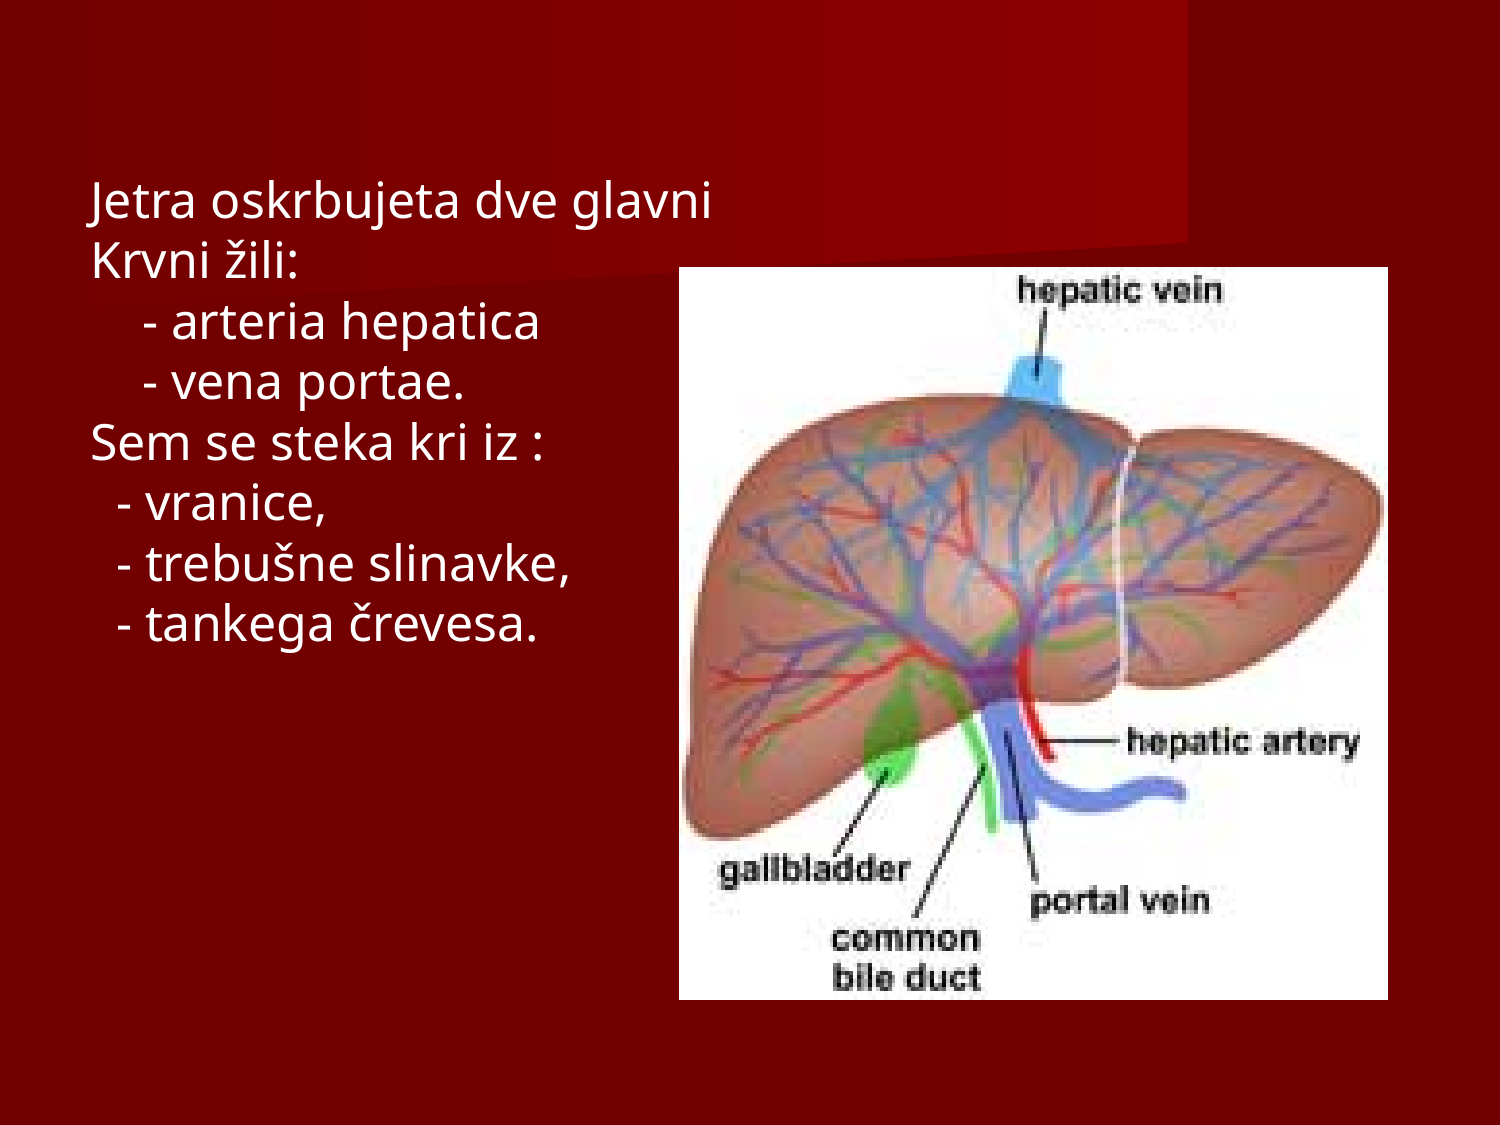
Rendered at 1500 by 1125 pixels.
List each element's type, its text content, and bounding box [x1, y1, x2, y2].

text_box Jetra oskrbujeta dve glavni Krvni žili: - arteria hepatica - vena portae. Sem se steka kri iz : - vranice, - trebušne slinavke, - tankega črevesa. [75, 172, 810, 1000]
picture [679, 267, 1388, 1000]
